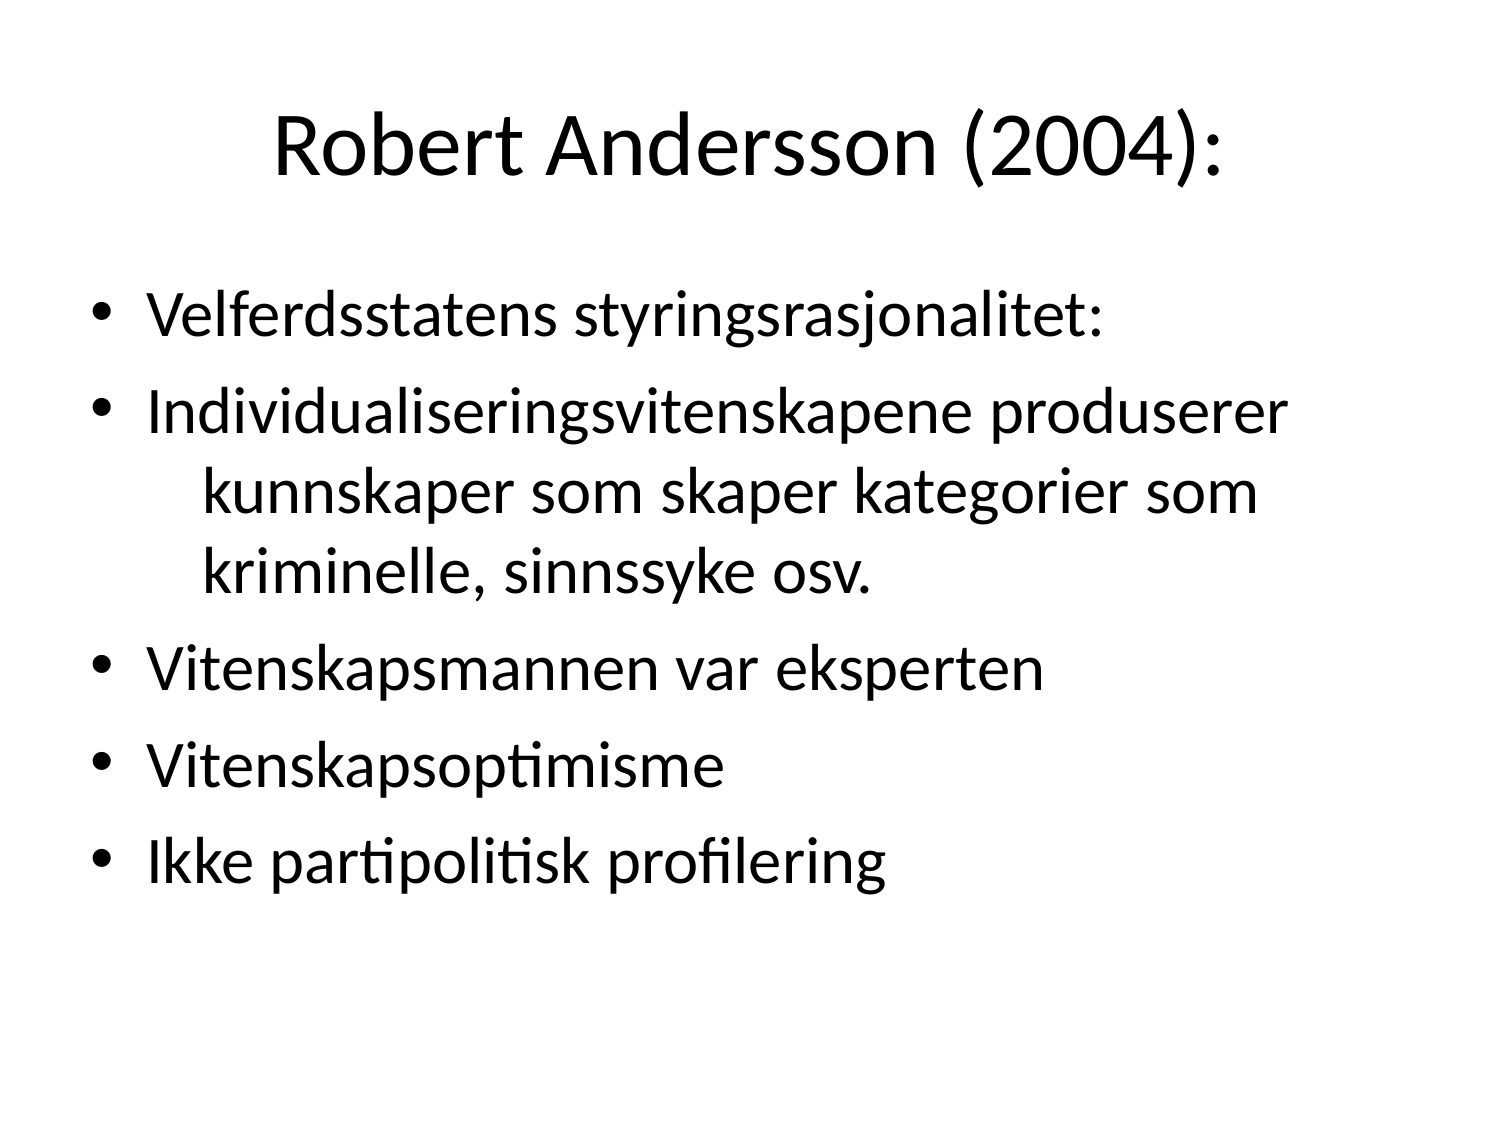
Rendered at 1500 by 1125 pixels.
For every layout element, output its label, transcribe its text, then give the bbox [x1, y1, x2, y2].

list Velferdsstatens styringsrasjonalitet: Individualiseringsvitenskapene produserer kunnskaper som skaper kategorier som kriminelle, sinnssyke osv. Vitenskapsmannen var eksperten Vitenskapsoptimisme Ikke partipolitisk profilering [75, 262, 1426, 1005]
title Robert Andersson (2004): [75, 45, 1426, 233]
